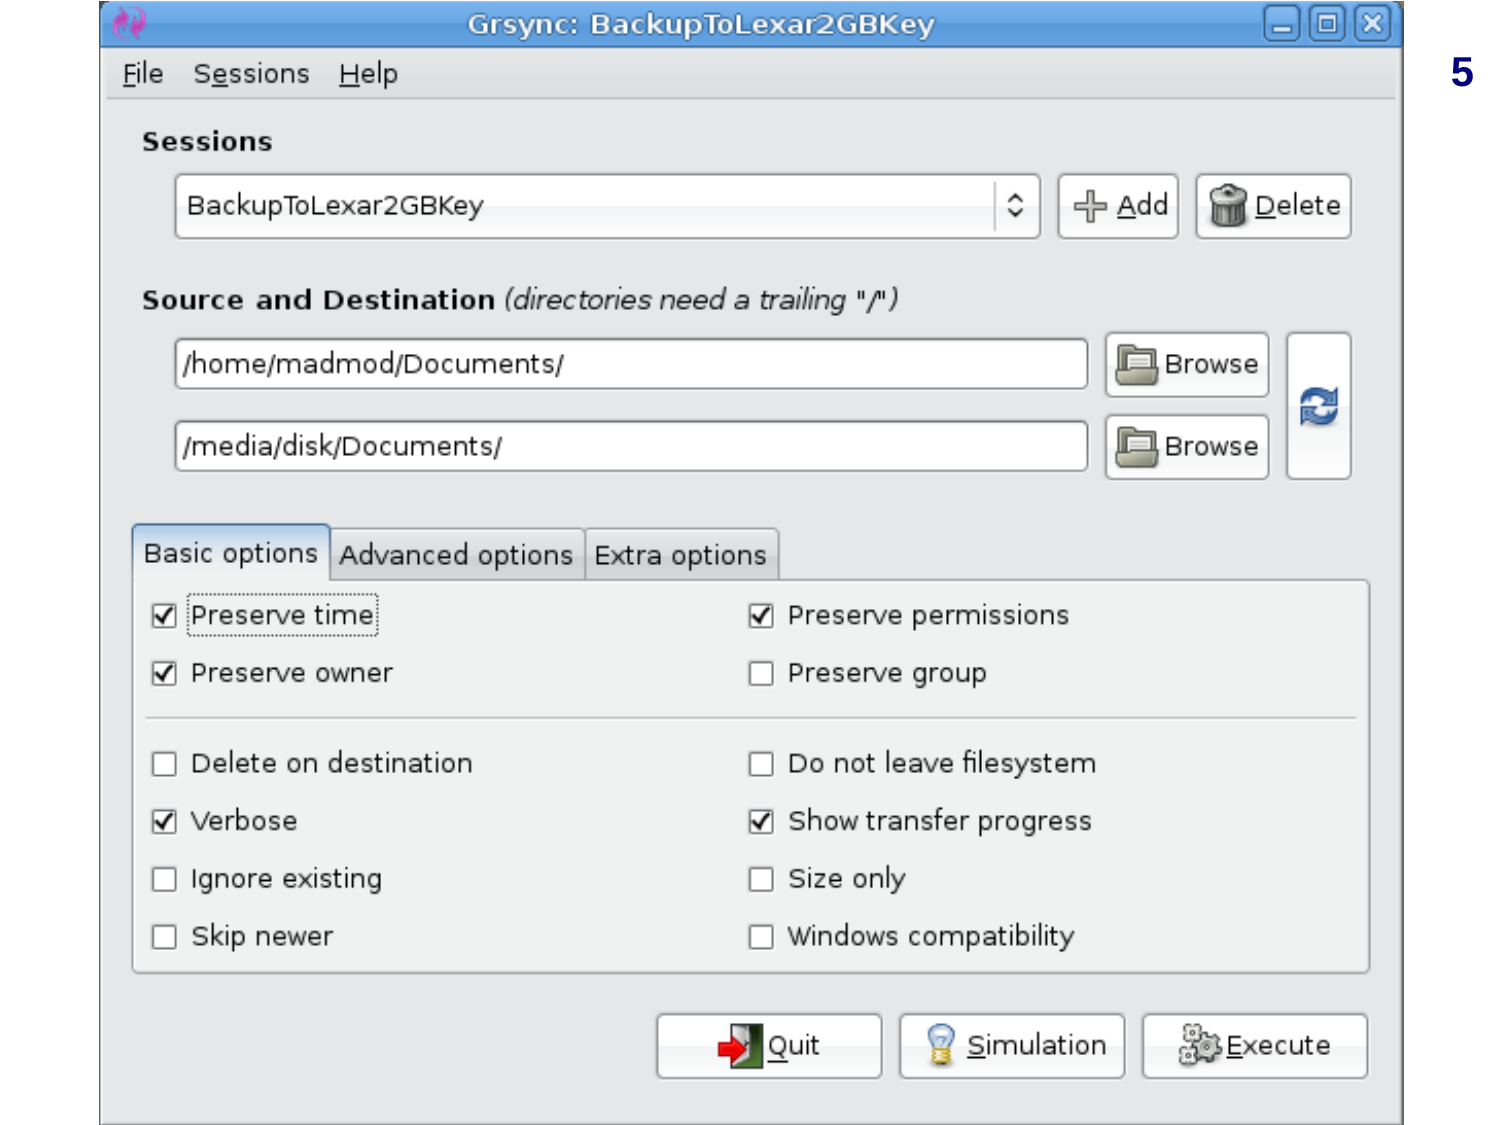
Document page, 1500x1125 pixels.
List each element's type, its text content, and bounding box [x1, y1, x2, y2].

picture [99, 1, 1404, 1125]
text_box 5 [1425, 37, 1500, 103]
